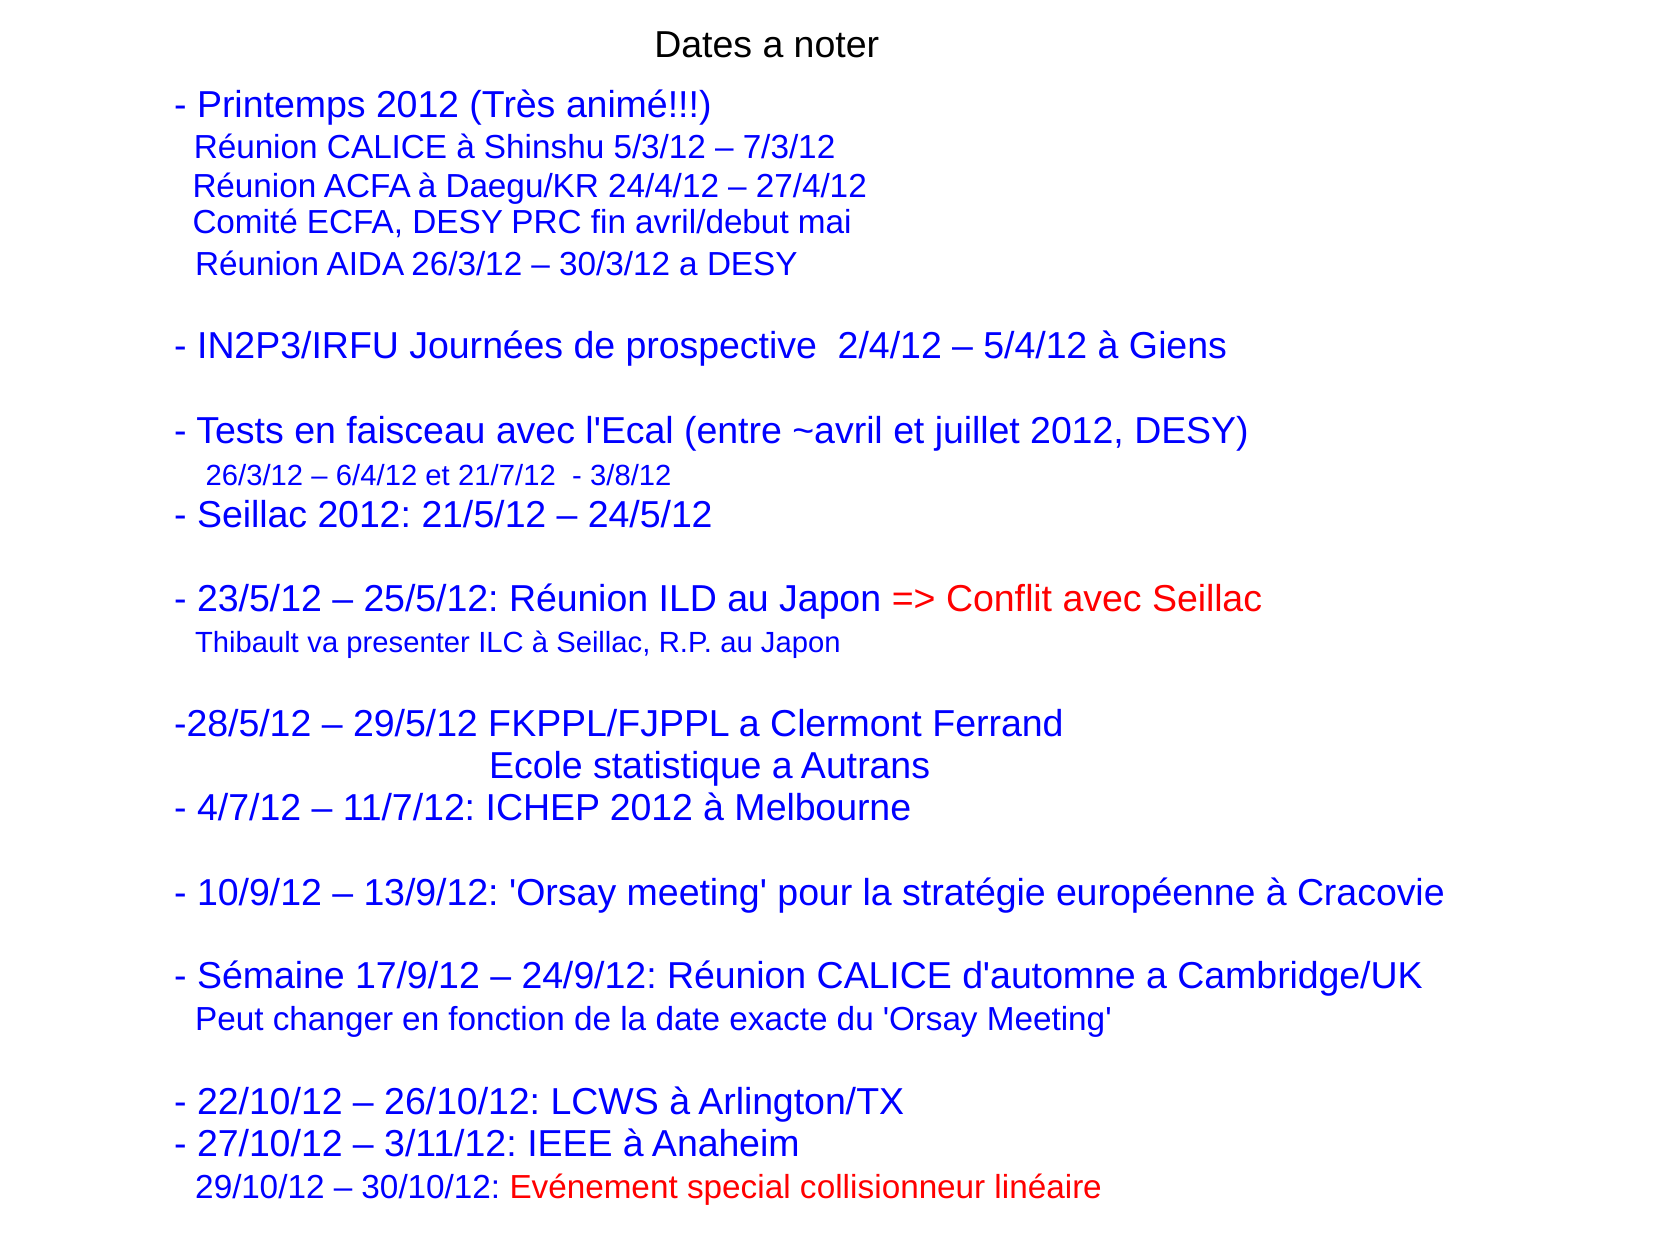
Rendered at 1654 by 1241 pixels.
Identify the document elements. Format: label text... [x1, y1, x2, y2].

text_box - Printemps 2012 (Très animé!!!) Réunion CALICE à Shinshu 5/3/12 – 7/3/12 Réunion ACFA à Daegu/KR 24/4/12 – 27/4/12 Comité ECFA, DESY PRC fin avril/debut mai Réunion AIDA 26/3/12 – 30/3/12 a DESY - IN2P3/IRFU Journées de prospective 2/4/12 – 5/4/12 à Giens - Tests en faisceau avec l'Ecal (entre ~avril et juillet 2012, DESY) 26/3/12 – 6/4/12 et 21/7/12 - 3/8/12 - Seillac 2012: 21/5/12 – 24/5/12 - 23/5/12 – 25/5/12: Réunion ILD au Japon => Conflit avec Seillac Thibault va presenter ILC à Seillac, R.P. au Japon -28/5/12 – 29/5/12 FKPPL/FJPPL a Clermont Ferrand Ecole statistique a Autrans - 4/7/12 – 11/7/12: ICHEP 2012 à Melbourne - 10/9/12 – 13/9/12: 'Orsay meeting' pour la stratégie européenne à Cracovie - Sémaine 17/9/12 – 24/9/12: Réunion CALICE d'automne a Cambridge/UK Peut changer en fonction de la date exacte du 'Orsay Meeting' - 22/10/12 – 26/10/12: LCWS à Arlington/TX - 27/10/12 – 3/11/12: IEEE à Anaheim 29/10/12 – 30/10/12: Evénement special collisionneur linéaire [159, 75, 1463, 1241]
text_box Dates a noter [639, 15, 895, 73]
